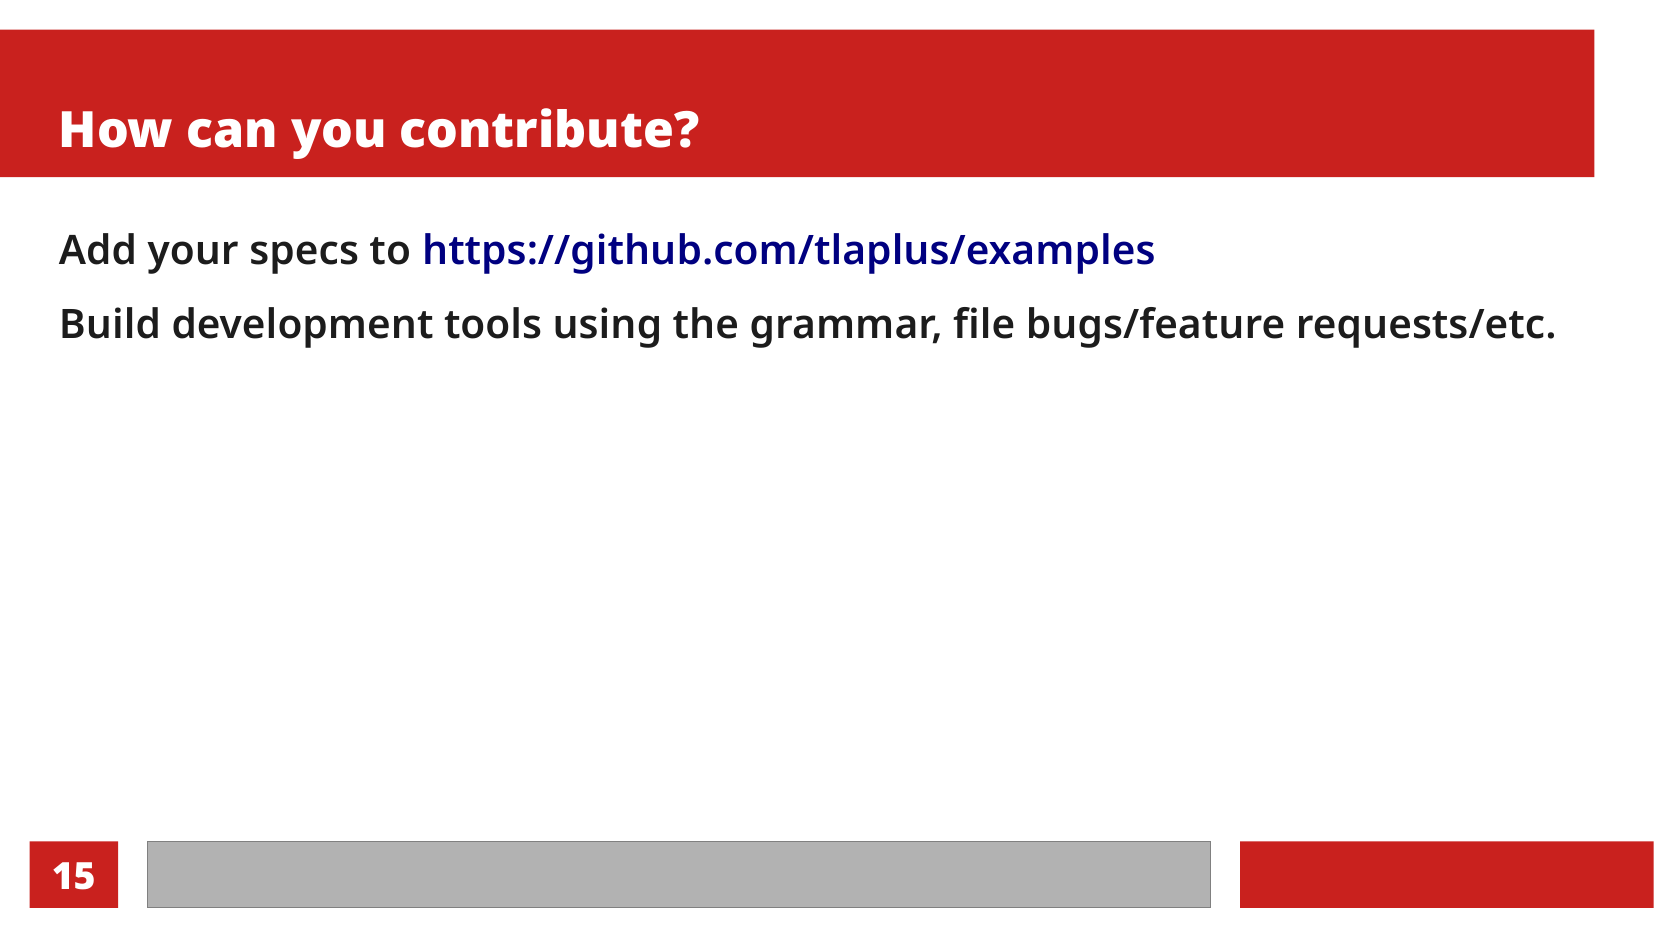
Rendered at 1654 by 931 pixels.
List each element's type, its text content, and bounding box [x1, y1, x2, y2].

title How can you contribute? [59, 44, 1595, 163]
list Add your specs to https://github.com/tlaplus/examples Build development tools using the grammar, file bugs/feature requests/etc. [59, 221, 1565, 798]
